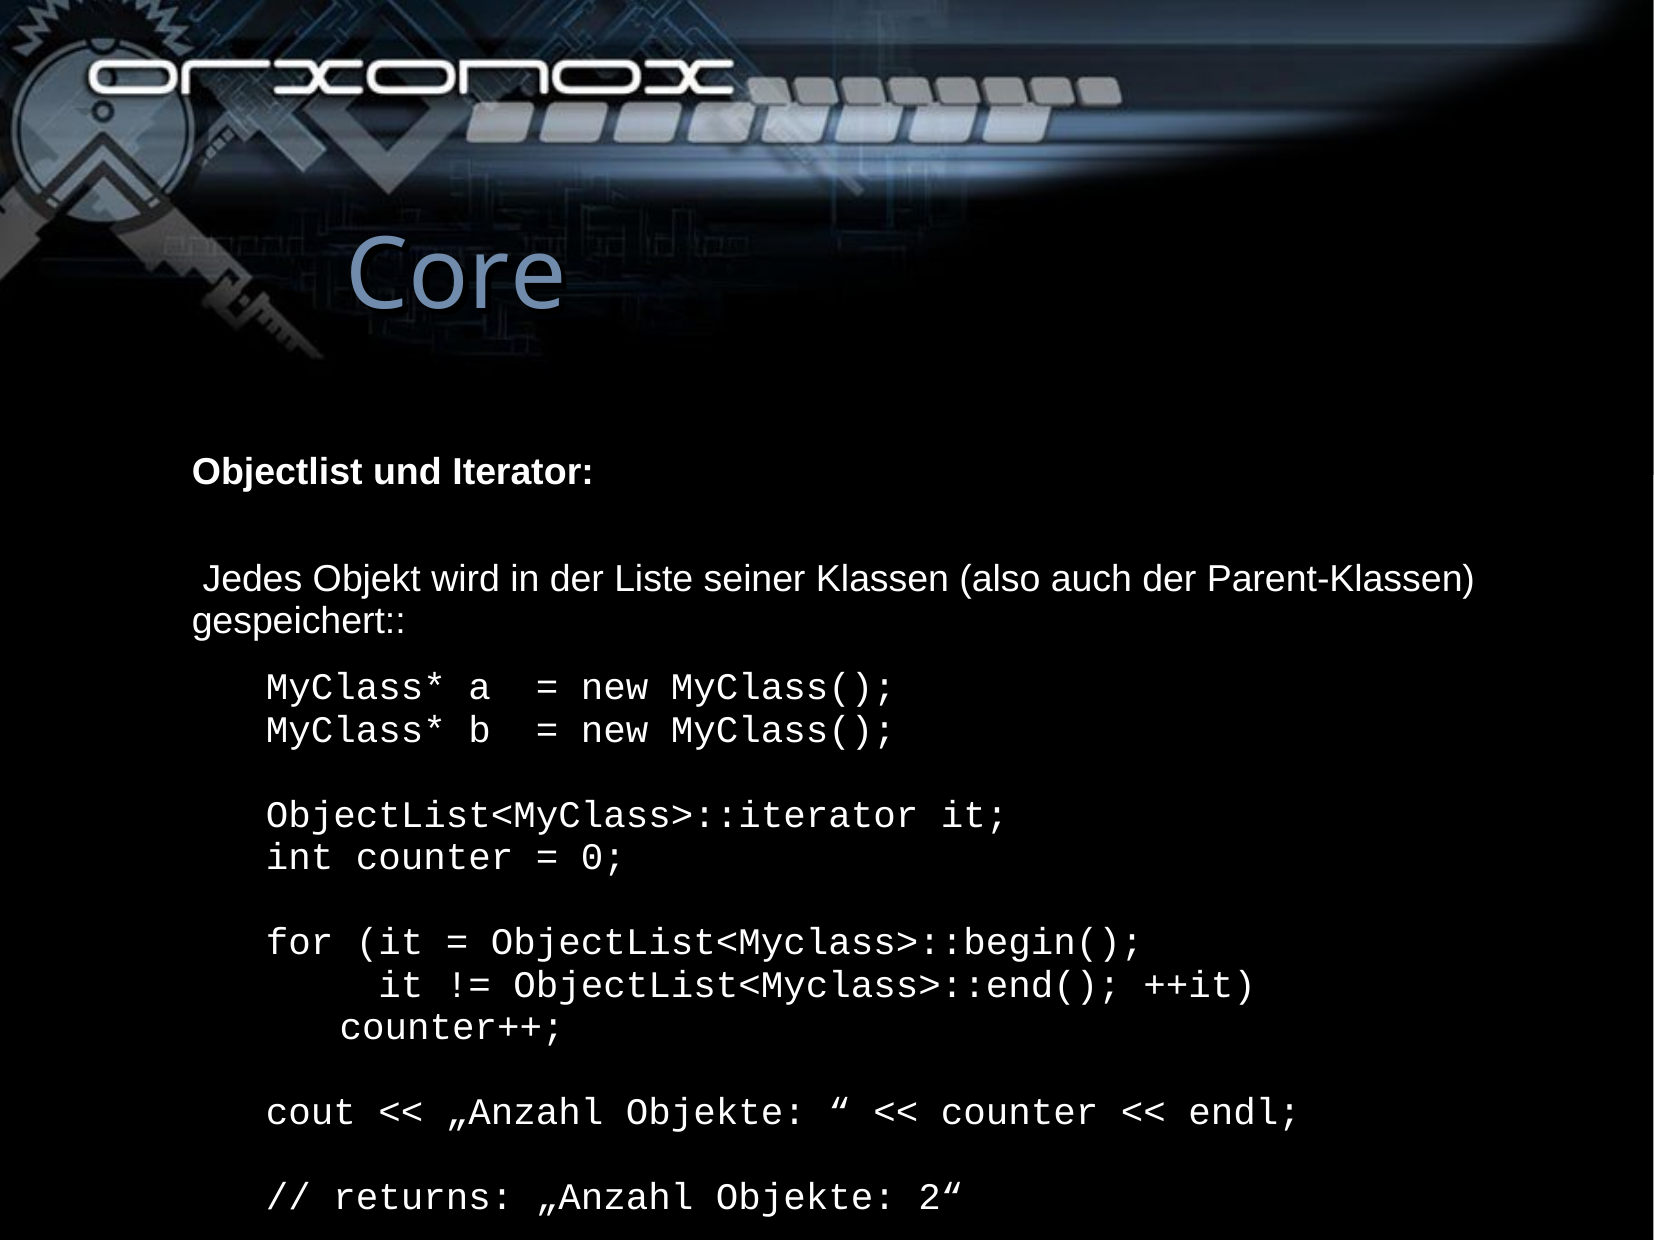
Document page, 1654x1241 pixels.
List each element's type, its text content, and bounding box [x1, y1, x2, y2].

text_box Objectlist und Iterator: Jedes Objekt wird in der Liste seiner Klassen (also auch der Parent-Klassen) gespeichert:: MyClass* a = new MyClass(); MyClass* b = new MyClass(); ObjectList<MyClass>::iterator it; int counter = 0; for (it = ObjectList<Myclass>::begin(); it != ObjectList<Myclass>::end(); ++it) counter++; cout << „Anzahl Objekte: “ << counter << endl; // returns: „Anzahl Objekte: 2“ [177, 442, 1654, 1236]
text_box Core [330, 194, 1306, 344]
picture [0, 0, 1654, 475]
